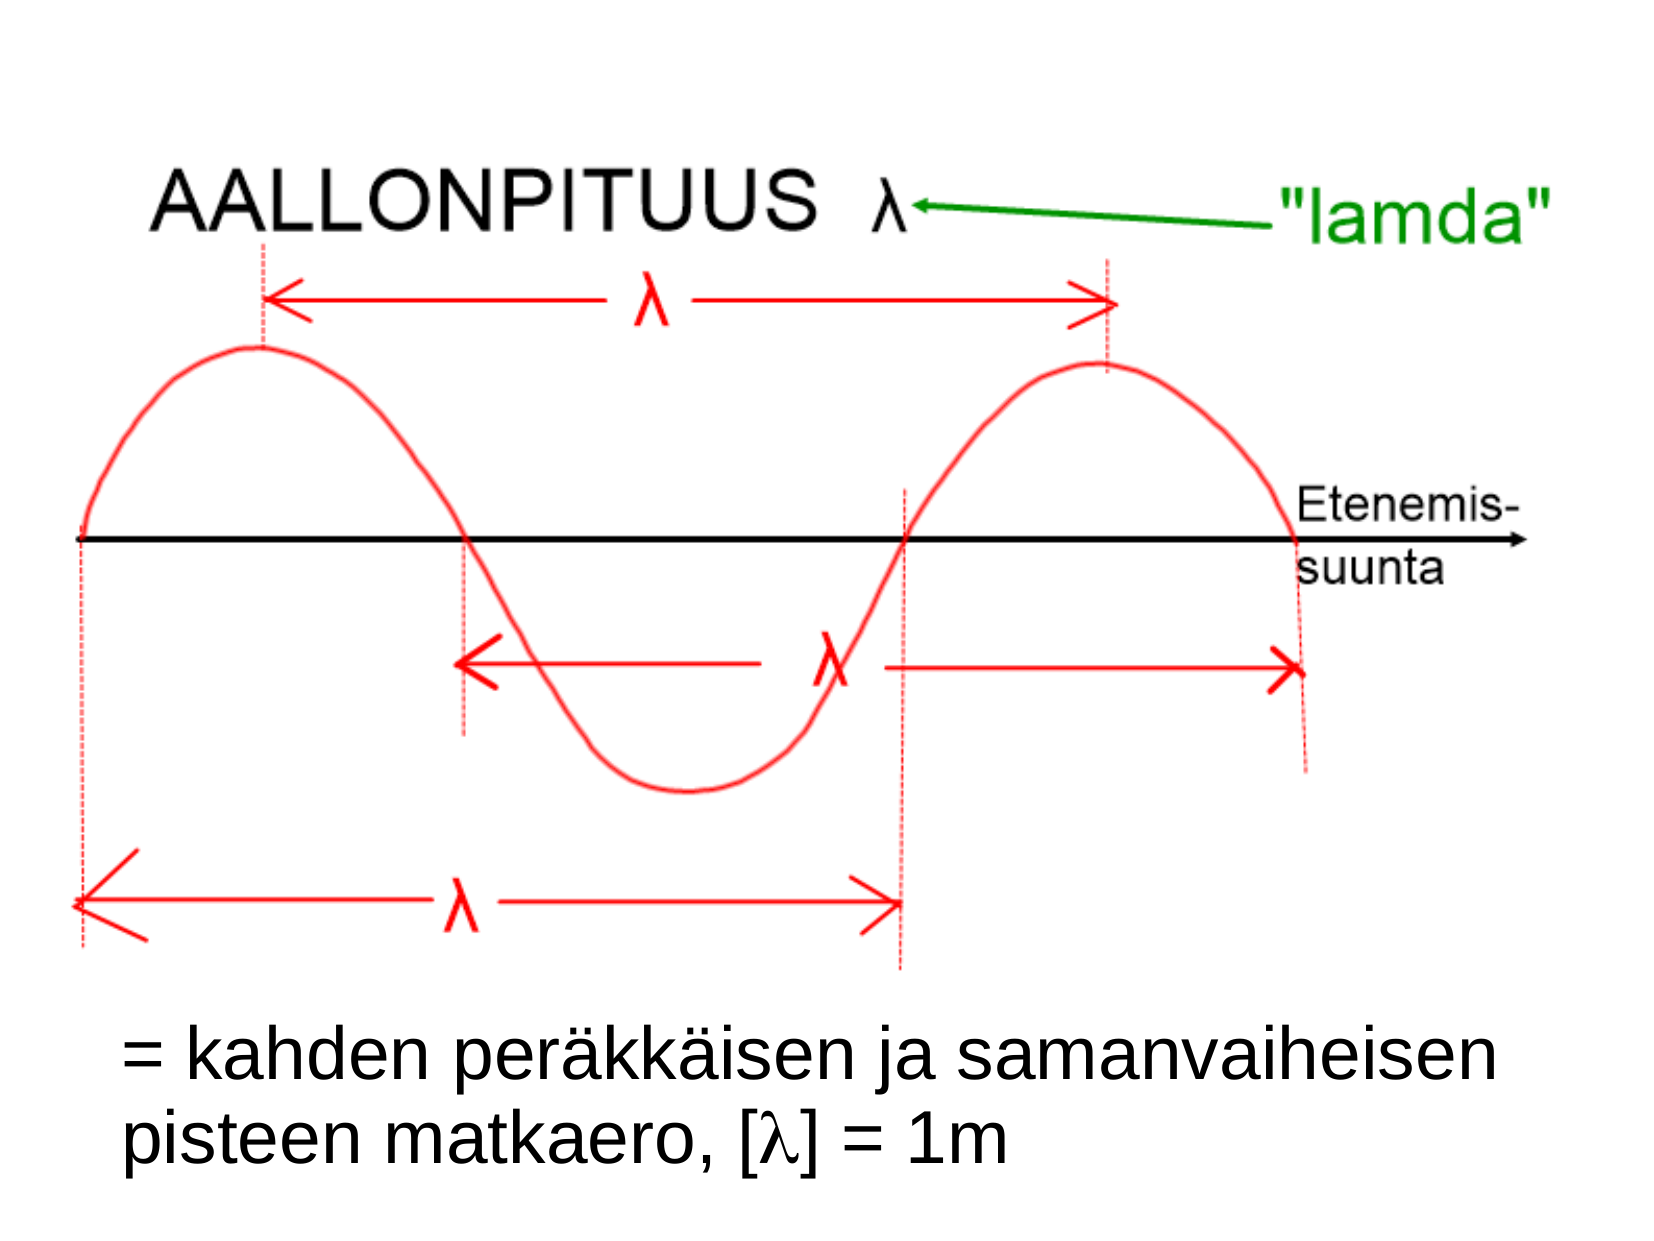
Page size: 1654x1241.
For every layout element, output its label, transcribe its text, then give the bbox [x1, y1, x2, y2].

picture [24, 61, 1619, 1004]
text_box = kahden peräkkäisen ja samanvaiheisen pisteen matkaero, [l] = 1m [106, 1003, 1578, 1241]
